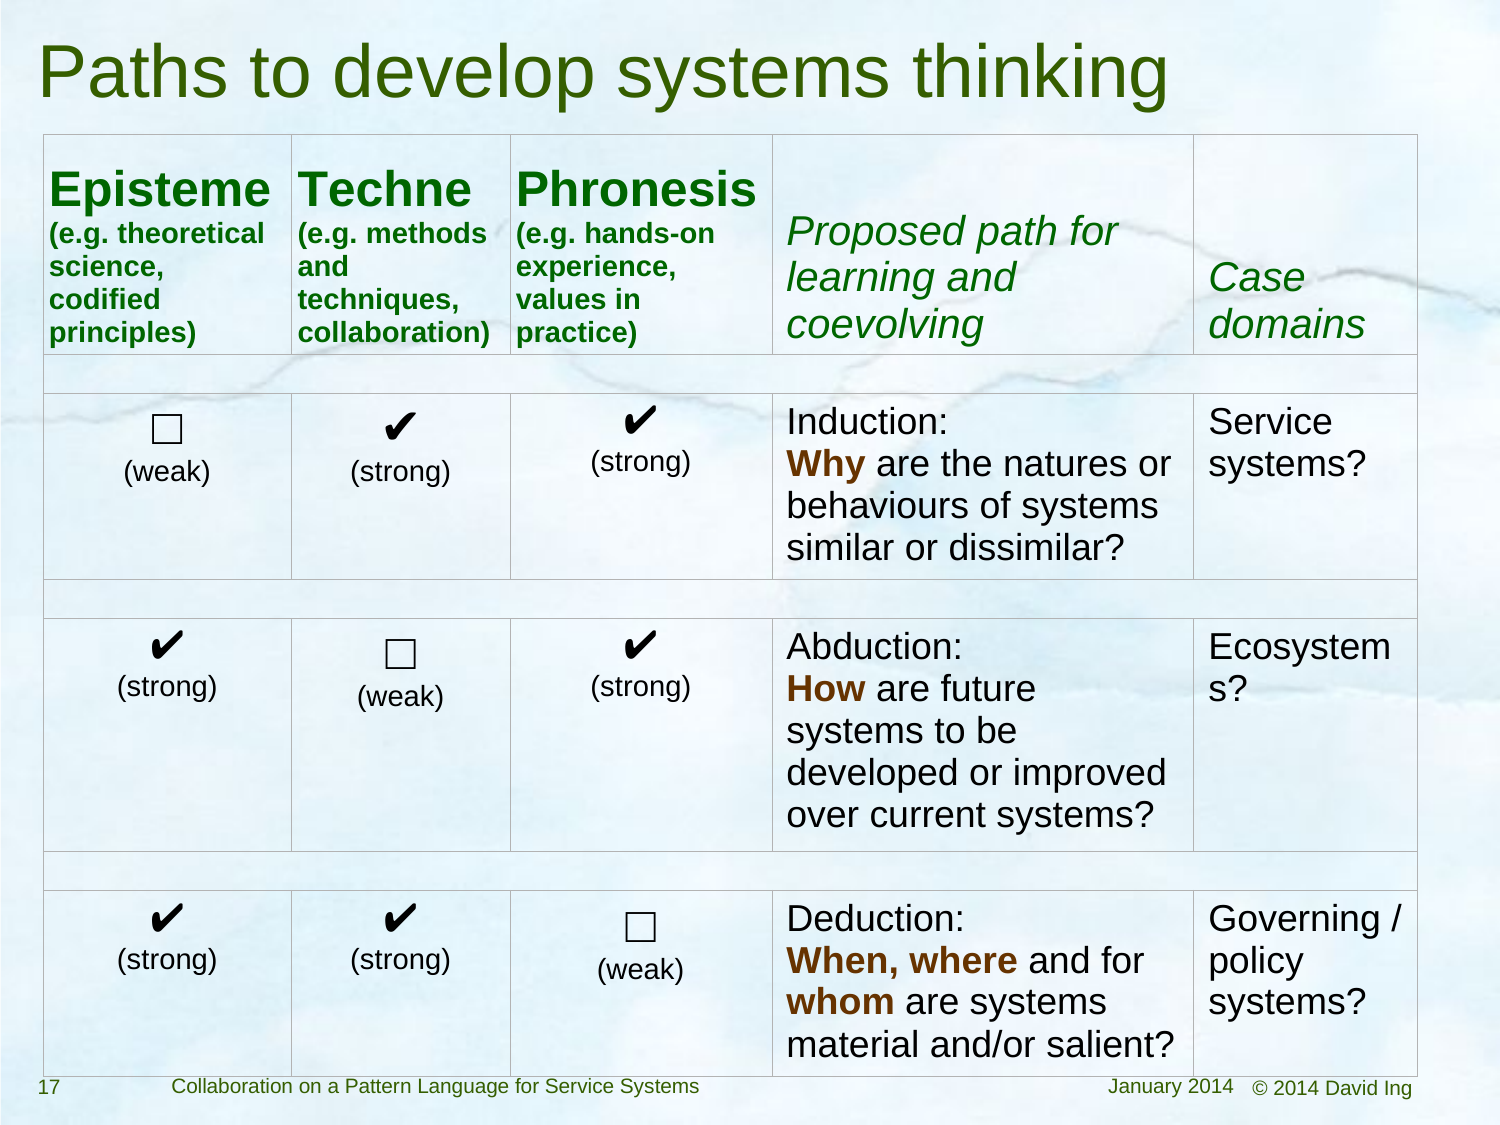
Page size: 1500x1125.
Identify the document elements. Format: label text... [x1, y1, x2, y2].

table_cell [44, 852, 1417, 890]
table_cell ✔ (strong) [44, 891, 291, 1076]
table_header Proposed path for learning and coevolving [773, 135, 1193, 354]
table_cell Service systems? [1194, 394, 1417, 579]
table_cell [44, 580, 1417, 618]
table_cell Governing / policy systems? [1194, 891, 1417, 1076]
table_header Techne (e.g. methods and techniques, collaboration) [292, 135, 510, 354]
table_cell ✔ (strong) [44, 619, 291, 851]
table_cell □ (weak) [44, 394, 291, 579]
table_cell Ecosystems? [1194, 619, 1417, 851]
table_header Episteme (e.g. theoretical science, codified principles) [44, 135, 291, 354]
table_cell Induction: Why are the natures or behaviours of systems similar or dissimilar? [773, 394, 1193, 579]
title Paths to develop systems thinking [37, 37, 1463, 152]
table_cell ✔ (strong) [511, 619, 772, 851]
table_header Case domains [1194, 135, 1417, 354]
table_cell ✔ (strong) [292, 394, 510, 579]
table_cell □ (weak) [511, 891, 772, 1076]
table_cell [44, 355, 1417, 393]
picture [0, 0, 1500, 1125]
table_header Phronesis (e.g. hands-on experience, values in practice) [511, 135, 772, 354]
table_cell ✔ (strong) [292, 891, 510, 1076]
table_cell □ (weak) [292, 619, 510, 851]
table_cell Abduction: How are future systems to be developed or improved over current systems? [773, 619, 1193, 851]
table_cell Deduction: When, where and for whom are systems material and/or salient? [773, 891, 1193, 1076]
table_cell ✔ (strong) [511, 394, 772, 579]
